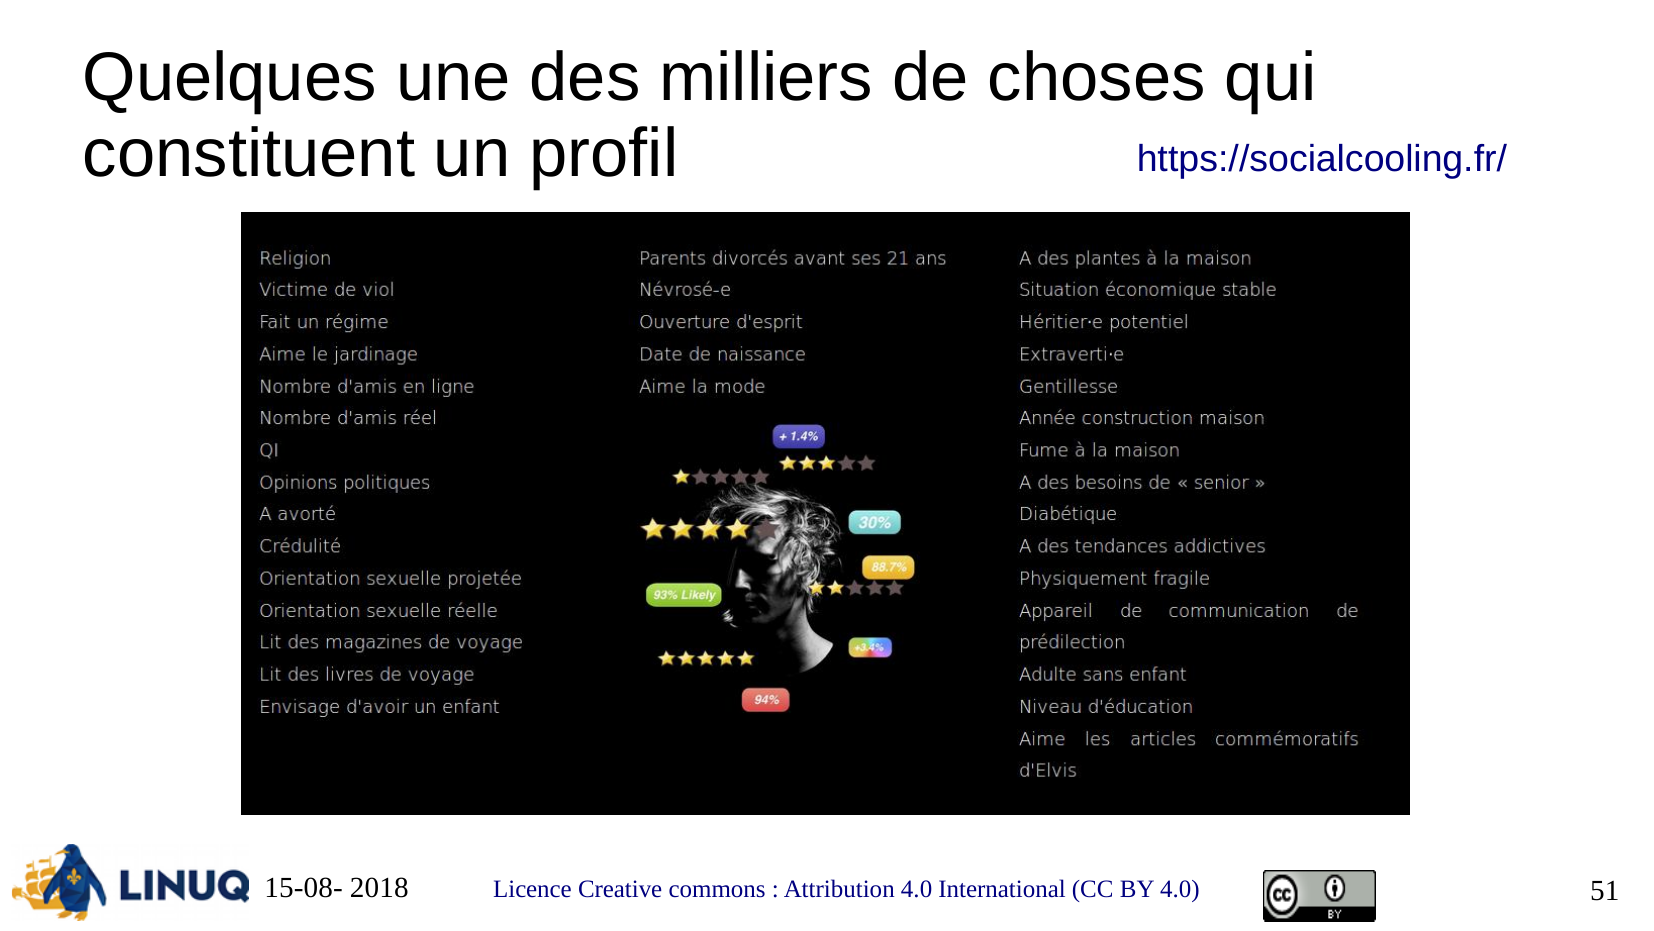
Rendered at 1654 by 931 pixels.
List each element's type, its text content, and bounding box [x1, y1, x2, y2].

text_box https://socialcooling.fr/ [1122, 129, 1523, 187]
picture [1263, 870, 1376, 922]
picture [11, 844, 249, 921]
picture [241, 212, 1410, 815]
title Quelques une des milliers de choses qui constituent un profil [82, 37, 1571, 193]
